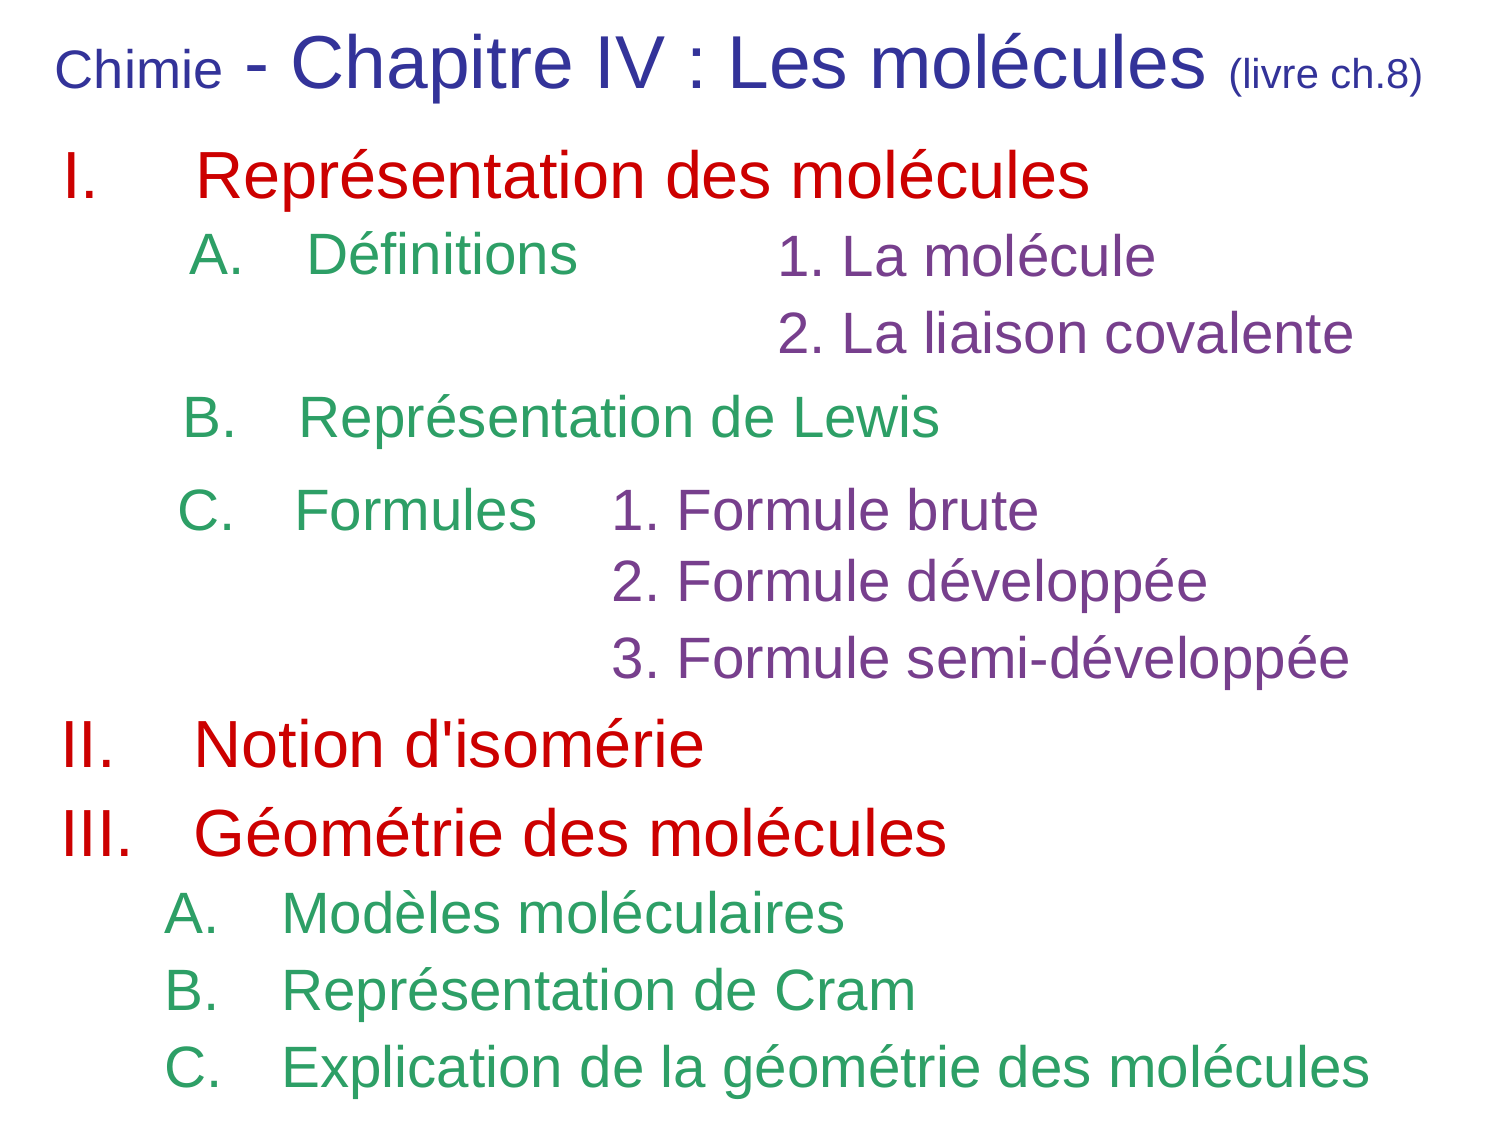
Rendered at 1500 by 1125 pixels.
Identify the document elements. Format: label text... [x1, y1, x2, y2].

text_box 1. Formule brute [522, 464, 1093, 535]
text_box C. Formules [88, 464, 522, 578]
text_box B. Représentation de Lewis [92, 371, 1294, 485]
list I. Représentation des molécules [47, 129, 1148, 243]
title Chimie - Chapitre IV : Les molécules (livre ch.8) [0, 0, 1479, 125]
text_box 1. La molécule [687, 210, 1258, 287]
text_box B. Représentation de Cram [364, 981, 1500, 1021]
text_box III. Géométrie des molécules [45, 806, 1183, 895]
text_box A. Modèles moléculaires [74, 867, 1500, 981]
text_box C. Explication de la géométrie des molécules [74, 1021, 1500, 1125]
text_box A. Définitions [99, 208, 680, 321]
text_box 3. Formule semi-développée [522, 612, 1477, 725]
text_box 2. La liaison covalente [687, 287, 1477, 400]
text_box II. Notion d'isomérie [45, 693, 1183, 806]
text_box B. Représentation de Cram [74, 981, 359, 1021]
text_box 2. Formule développée [522, 535, 1282, 612]
